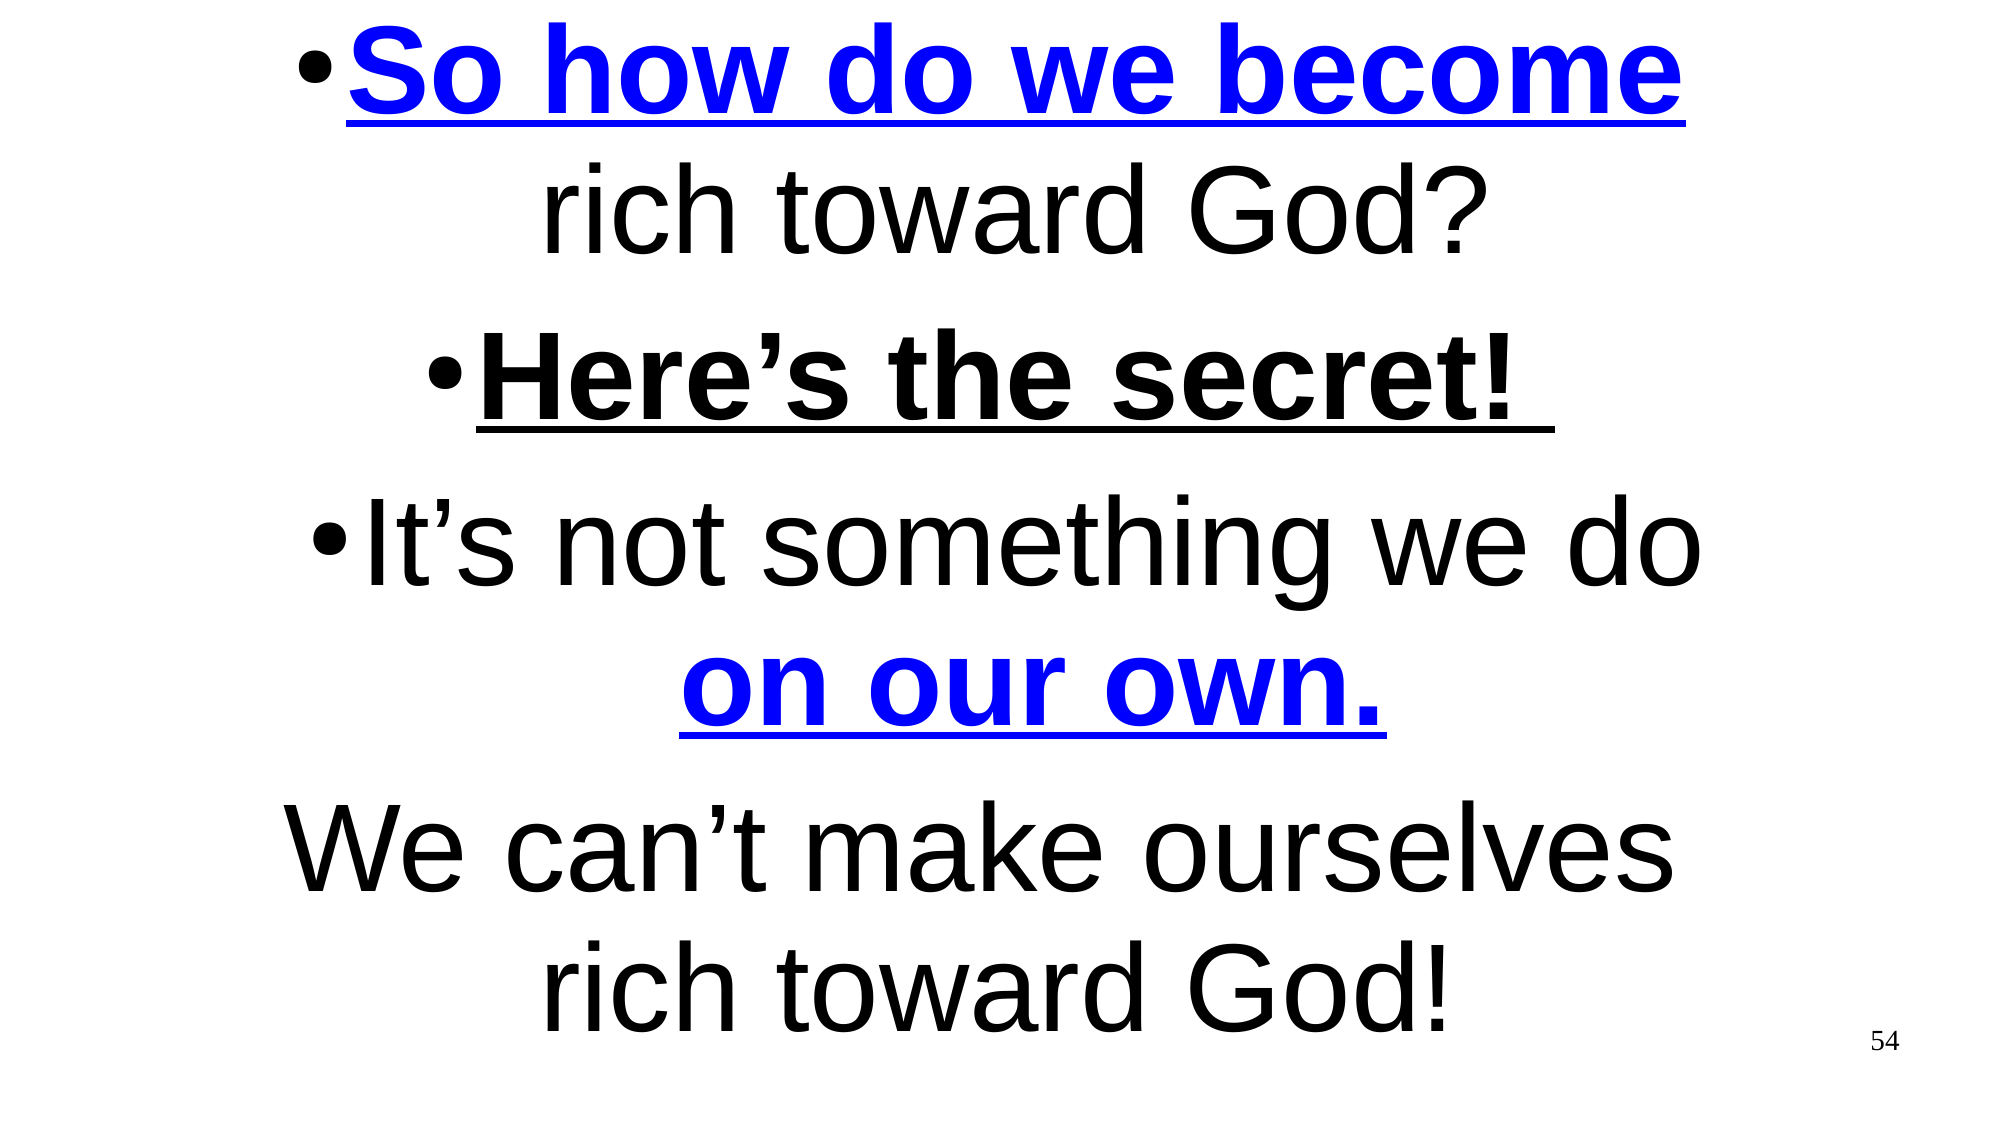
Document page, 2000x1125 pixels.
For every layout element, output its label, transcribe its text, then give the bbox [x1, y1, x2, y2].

list So how do we become rich toward God? Here’s the secret! It’s not something we do on our own. We can’t make ourselves rich toward God! [0, 0, 1996, 1123]
